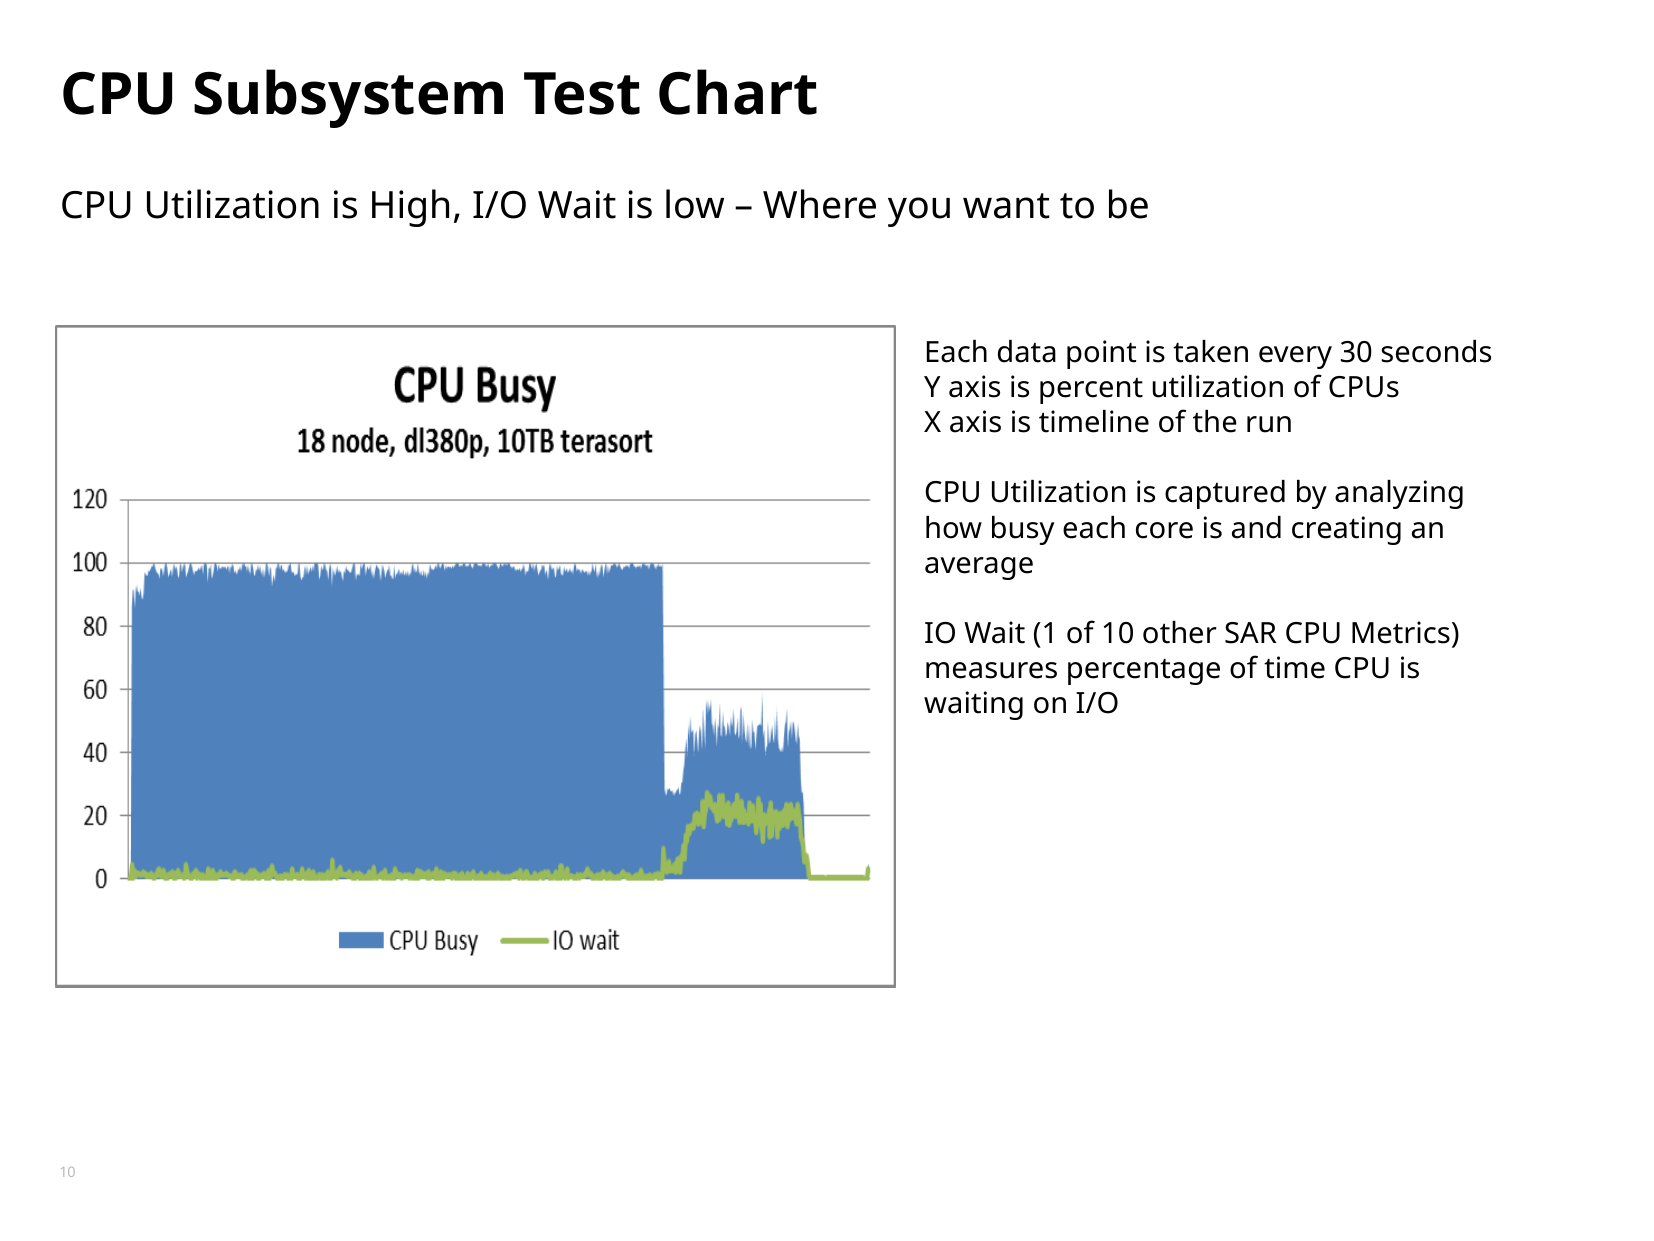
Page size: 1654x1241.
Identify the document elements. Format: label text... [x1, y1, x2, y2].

subtitle CPU Utilization is High, I/O Wait is low – Where you want to be [59, 181, 1528, 248]
title CPU Subsystem Test Chart [59, 56, 1528, 161]
picture [55, 325, 896, 988]
list Each data point is taken every 30 seconds Y axis is percent utilization of CPUs X axis is timeline of the run CPU Utilization is captured by analyzing how busy each core is and creating an average IO Wait (1 of 10 other SAR CPU Metrics) measures percentage of time CPU is waiting on I/O [909, 326, 1528, 988]
